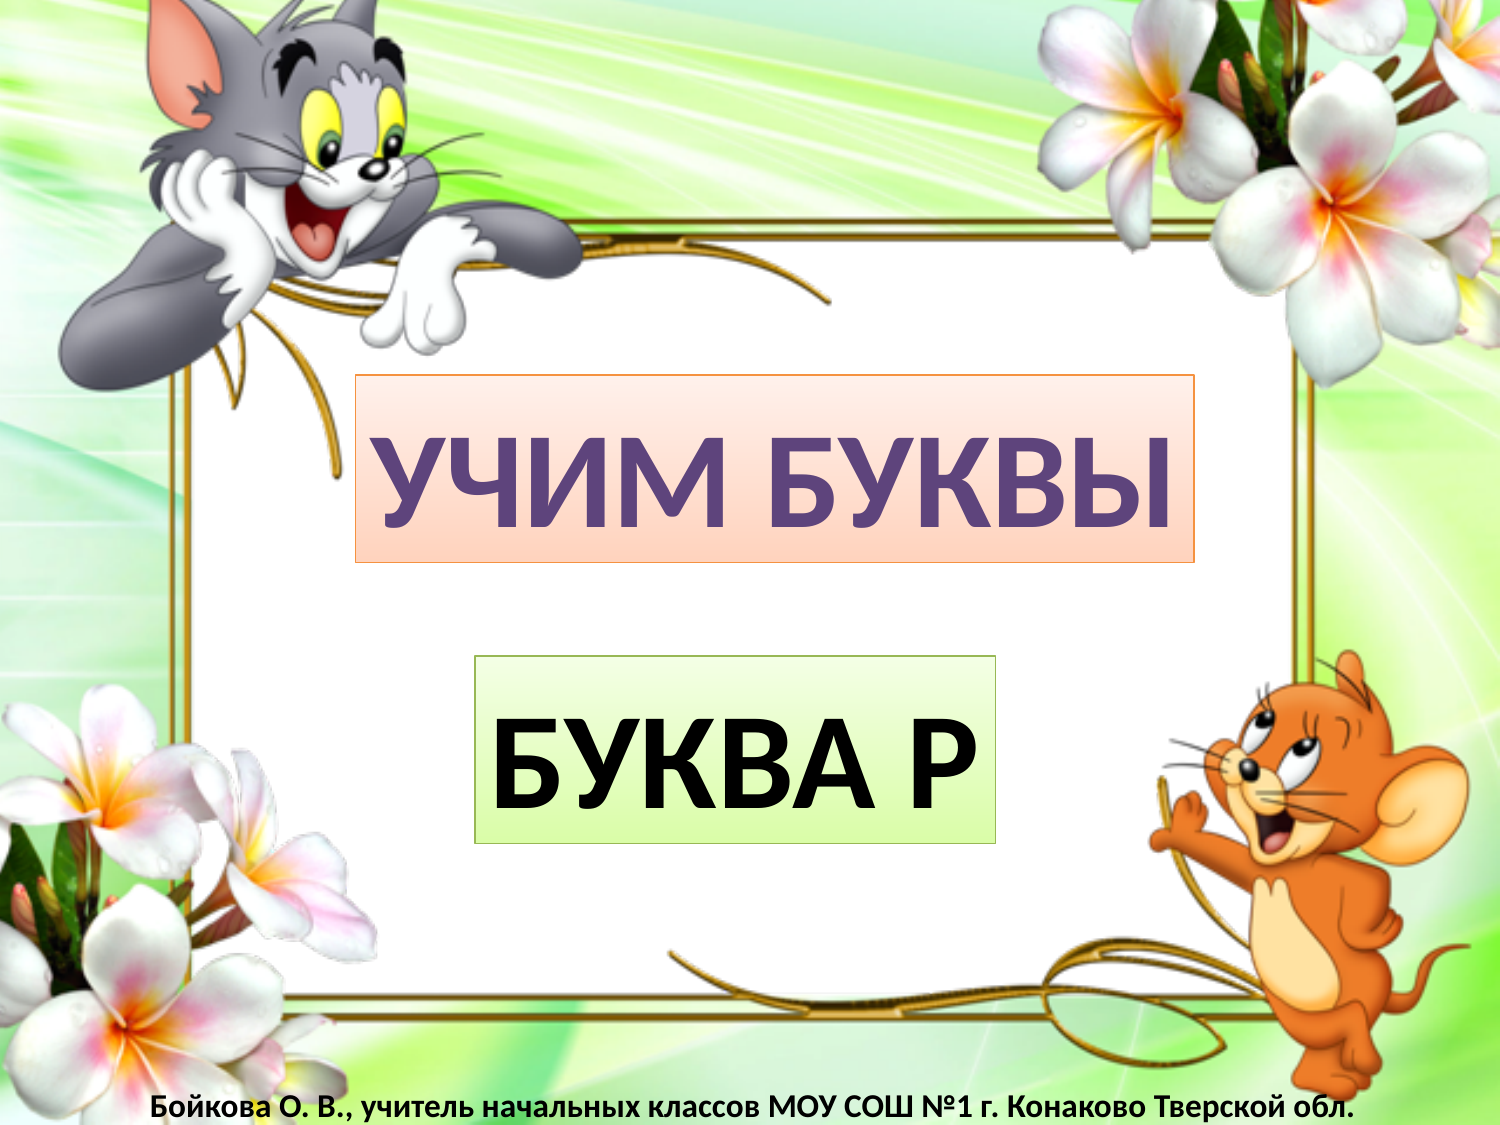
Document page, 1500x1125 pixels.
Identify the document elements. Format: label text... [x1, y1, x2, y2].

text_box УЧИМ БУКВЫ [355, 374, 1194, 563]
text_box БУКВА Р [474, 656, 996, 844]
text_box Бойкова О. В., учитель начальных классов МОУ СОШ №1 г. Конаково Тверской обл. [134, 1069, 1372, 1125]
picture [0, 0, 1500, 1125]
